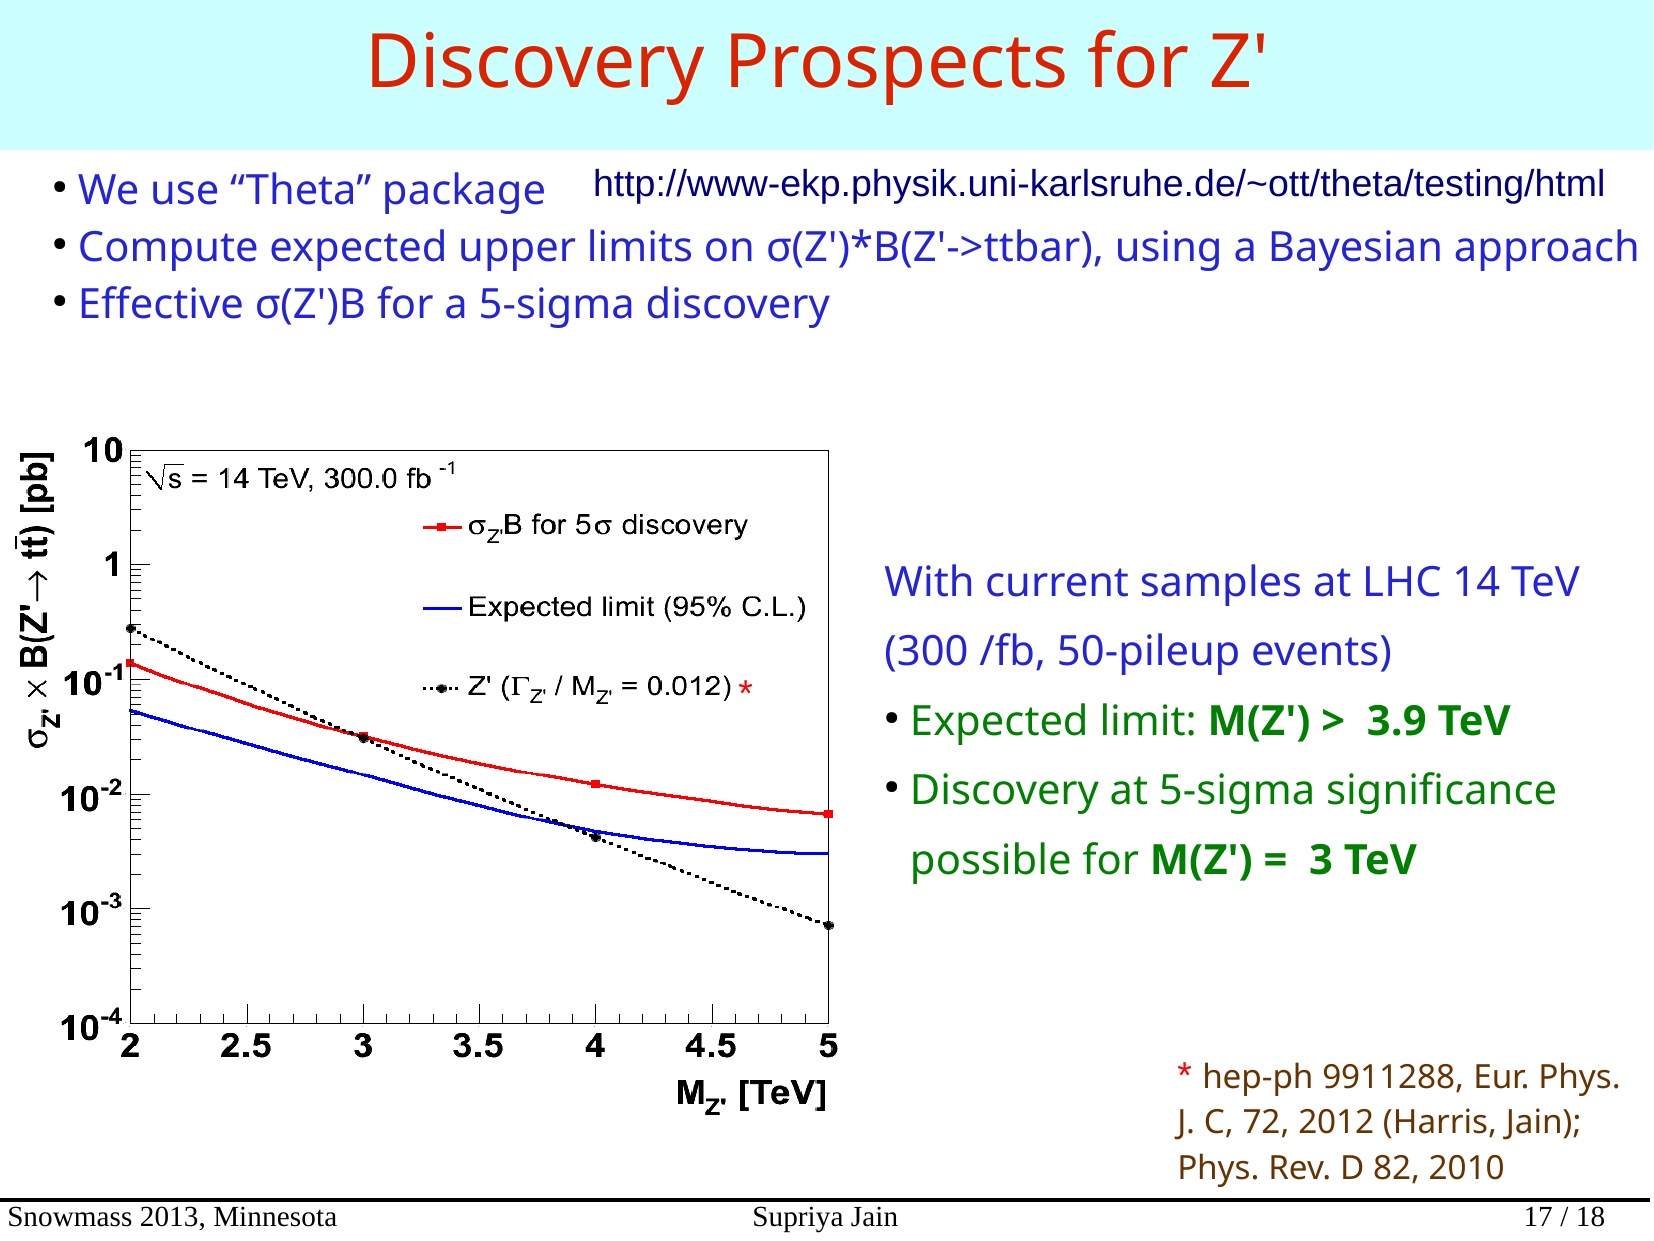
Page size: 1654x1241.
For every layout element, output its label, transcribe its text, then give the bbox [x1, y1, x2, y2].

text_box Discovery Prospects for Z' [0, 0, 1654, 151]
picture [12, 374, 863, 1129]
text_box We use “Theta” package Compute expected upper limits on σ(Z')*B(Z'->ttbar), using a Bayesian approach Effective σ(Z')B for a 5-sigma discovery [37, 151, 1654, 342]
text_box With current samples at LHC 14 TeV (300 /fb, 50-pileup events) Expected limit: M(Z') > 3.9 TeV Discovery at 5-sigma significance possible for M(Z') = 3 TeV [869, 544, 1654, 901]
text_box * [723, 665, 768, 723]
text_box http://www-ekp.physik.uni-karlsruhe.de/~ott/theta/testing/html [578, 155, 1651, 226]
text_box * hep-ph 9911288, Eur. Phys. J. C, 72, 2012 (Harris, Jain); Phys. Rev. D 82, 2010 [1162, 1045, 1654, 1201]
